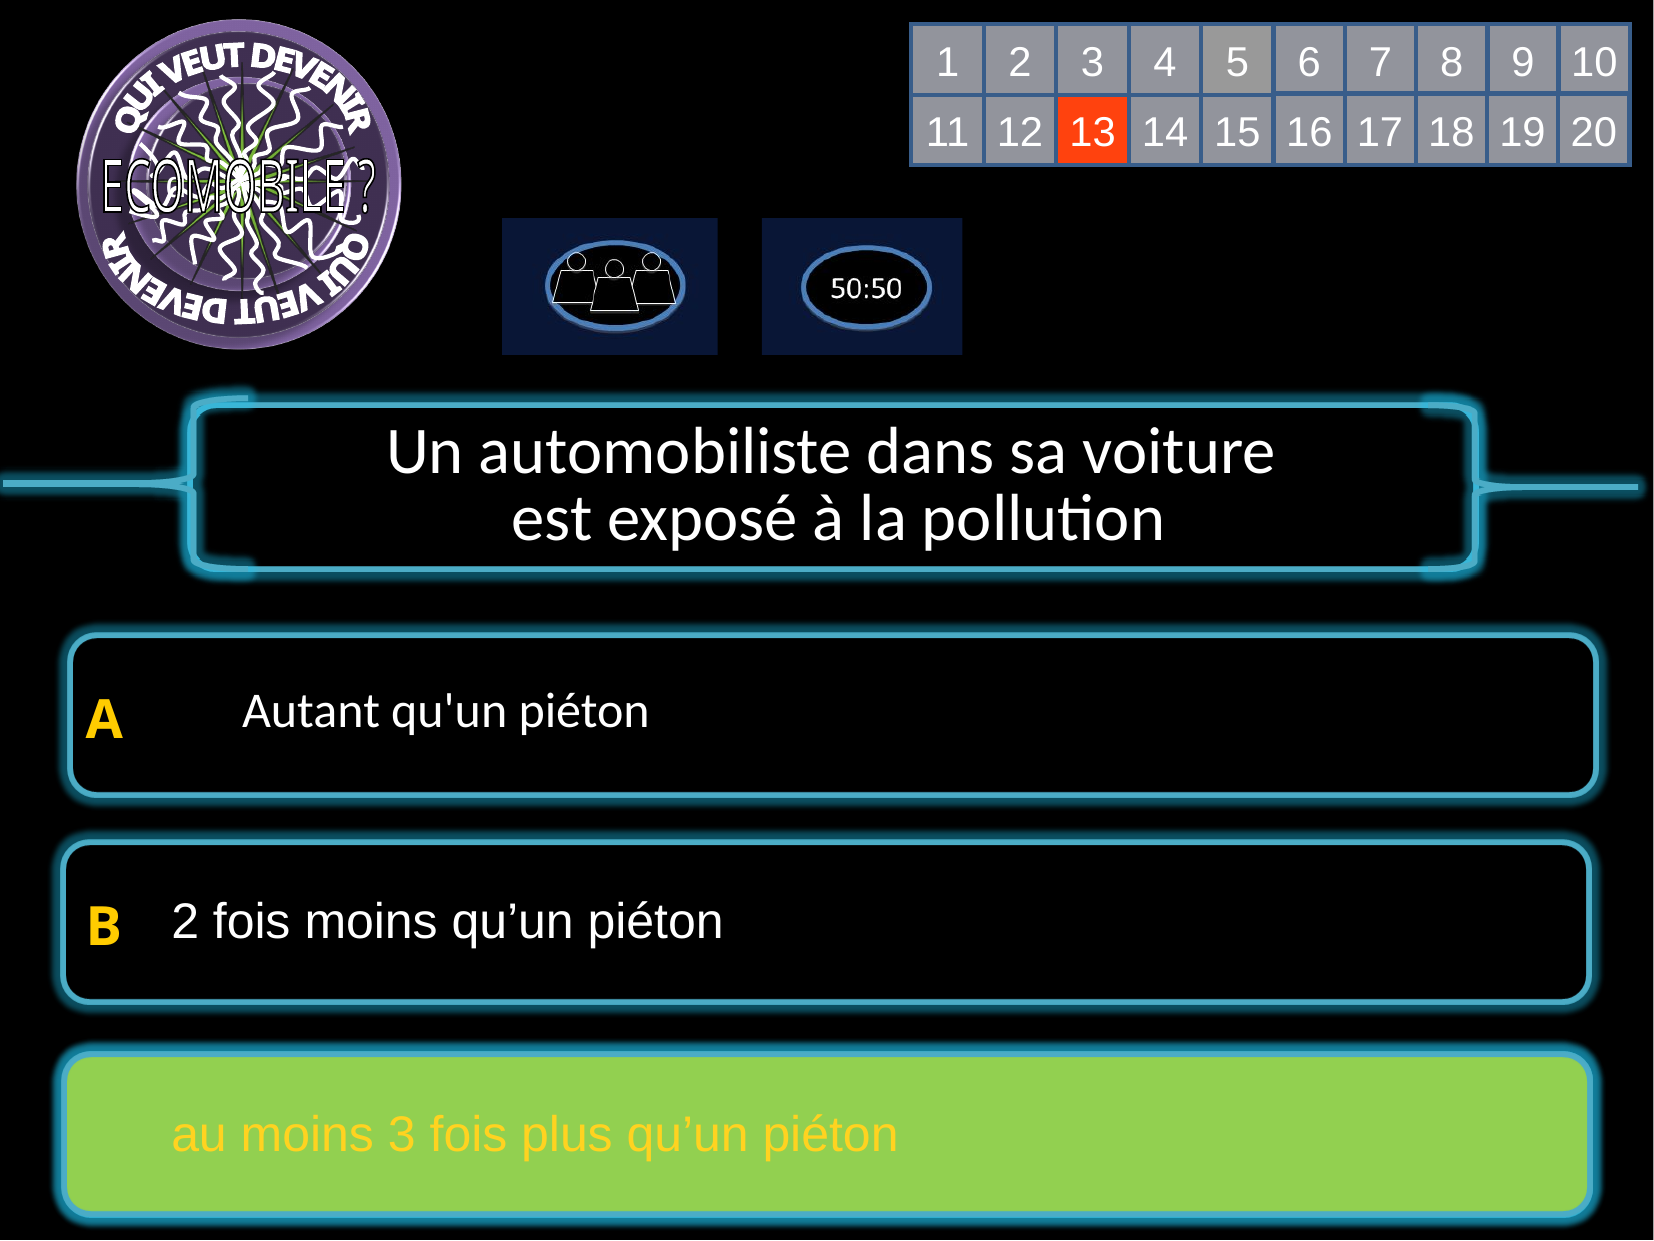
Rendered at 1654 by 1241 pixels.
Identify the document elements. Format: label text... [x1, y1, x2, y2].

text_box 7 [1344, 24, 1416, 93]
text_box 18 [1415, 93, 1486, 166]
text_box 4 [1128, 24, 1201, 94]
text_box 14 [1129, 94, 1201, 166]
text_box 15 [1201, 94, 1273, 166]
picture [35, 18, 425, 370]
picture [44, 1034, 1610, 1235]
text_box 13 [1056, 94, 1129, 166]
text_box 11 [911, 94, 983, 166]
text_box 12 [983, 94, 1056, 166]
picture [0, 377, 1654, 591]
text_box 2 [983, 24, 1056, 94]
text_box 6 [1273, 24, 1344, 93]
picture [43, 822, 1609, 1022]
text_box 20 [1558, 93, 1630, 166]
text_box 19 [1486, 93, 1558, 166]
text_box 5 [1201, 24, 1273, 94]
text_box 3 [1056, 24, 1128, 94]
text_box 1 [911, 24, 983, 94]
title Un automobiliste dans sa voiture est exposé à la pollution [200, 407, 1477, 573]
list 2 fois moins qu’un piéton [171, 850, 1571, 993]
text_box 17 [1345, 93, 1415, 166]
picture [50, 615, 1616, 815]
text_box 8 [1416, 24, 1487, 93]
list au moins 3 fois plus qu’un piéton [171, 1062, 1571, 1205]
text_box 9 [1487, 24, 1558, 93]
text_box 10 [1558, 24, 1630, 93]
text_box 16 [1273, 93, 1345, 166]
list Autant qu'un piéton [171, 643, 1571, 786]
